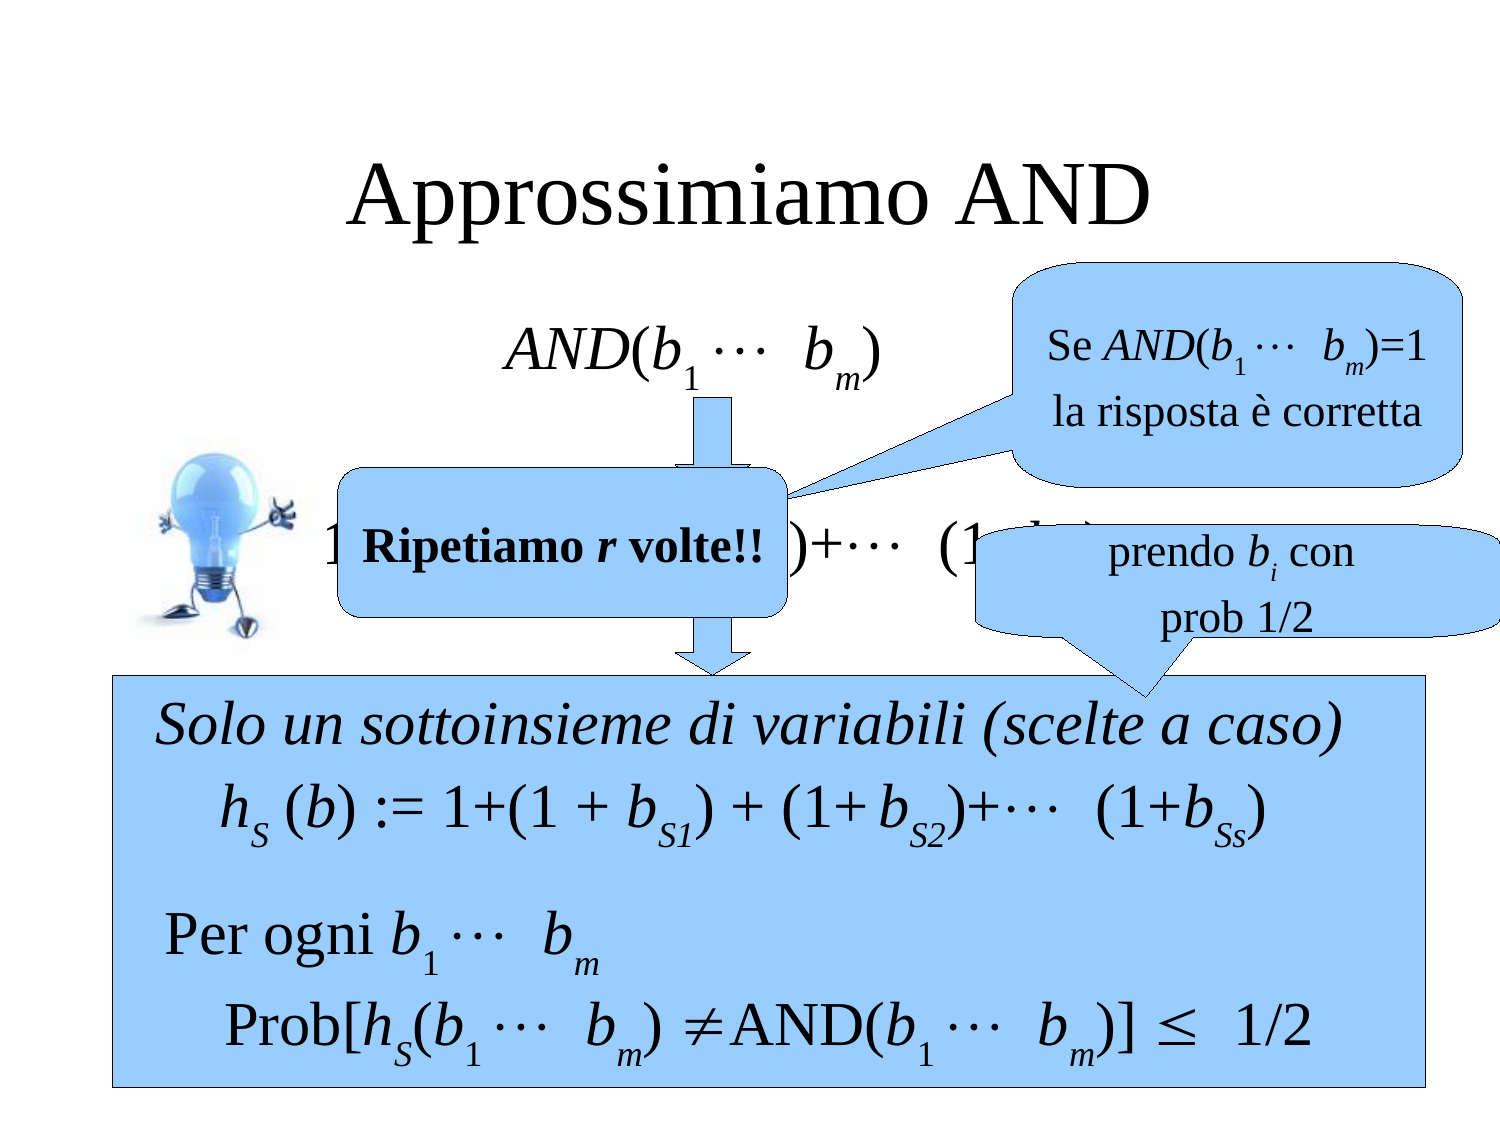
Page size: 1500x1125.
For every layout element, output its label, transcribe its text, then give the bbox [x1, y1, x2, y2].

text_box Solo un sottoinsieme di variabili (scelte a caso) [112, 675, 1388, 765]
text_box AND(b1 ⋯ bm) [337, 299, 1012, 406]
text_box [675, 618, 751, 676]
title Approssimiamo AND [112, 107, 1387, 280]
text_box Se AND(b1 ⋯ bm)=1 la risposta è corretta [788, 262, 1463, 499]
text_box Per ogni b1 ⋯ bm Prob[hS(b1 ⋯ bm) ≠AND(b1 ⋯ bm)] ≤ 1/2 [150, 885, 1388, 1081]
text_box [675, 397, 751, 467]
text_box hS (b) := 1+(1 + bS1) + (1+ bS2)+⋯ (1+bSs) [187, 757, 1300, 863]
text_box [112, 675, 1426, 1088]
text_box 1+(1 + b1) + (1+ b2)+⋯ (1+bm) [787, 494, 1163, 601]
text_box prendo bi con prob 1/2 [975, 524, 1500, 698]
text_box Ripetiamo r volte!! [337, 467, 788, 618]
text_box 1+(1 + b1) + (1+ b2)+⋯ (1+bm) [327, 494, 338, 601]
picture [112, 437, 327, 656]
